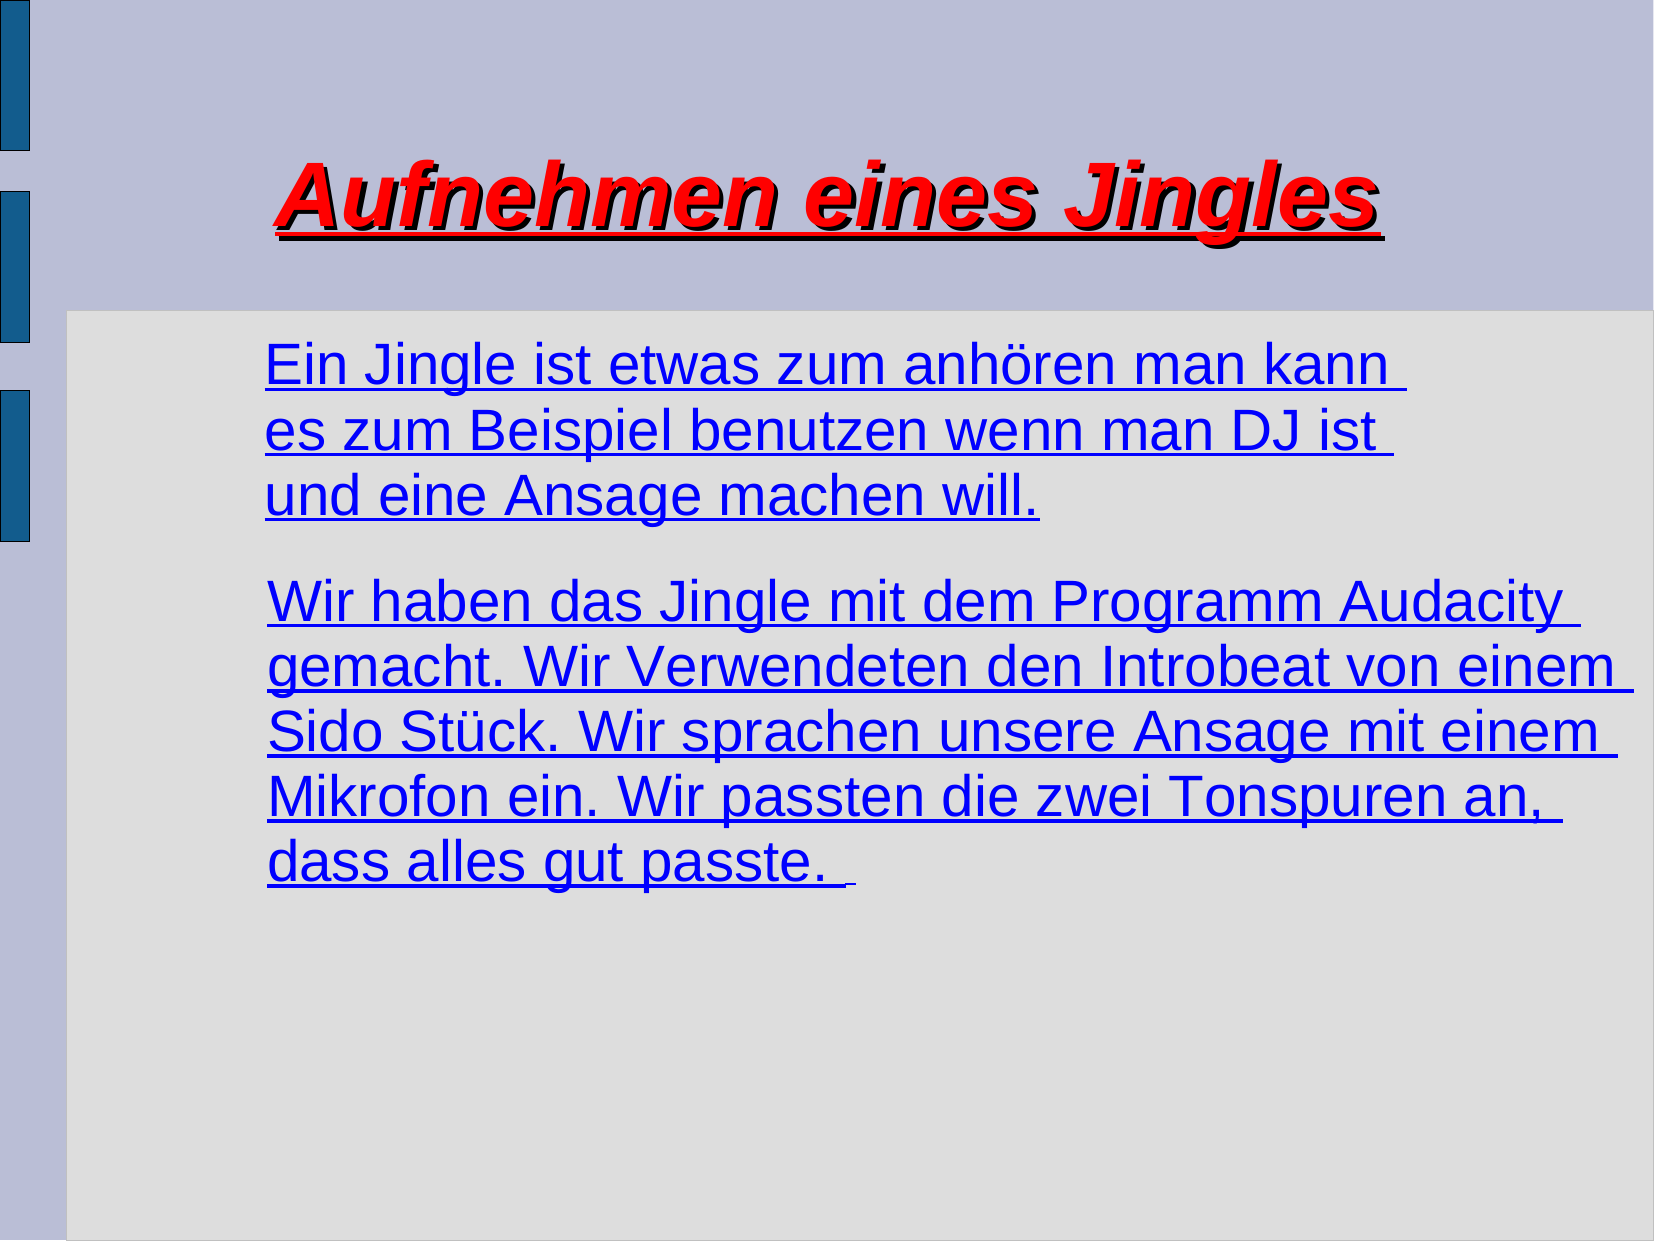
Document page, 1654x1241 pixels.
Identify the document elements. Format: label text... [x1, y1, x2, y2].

text_box Wir haben das Jingle mit dem Programm Audacity gemacht. Wir Verwendeten den Introbeat von einem Sido Stück. Wir sprachen unsere Ansage mit einem Mikrofon ein. Wir passten die zwei Tonspuren an, dass alles gut passte. [252, 561, 1649, 900]
title Aufnehmen eines Jingles [121, 91, 1534, 299]
text_box Ein Jingle ist etwas zum anhören man kann es zum Beispiel benutzen wenn man DJ ist und eine Ansage machen will. [249, 324, 1423, 534]
